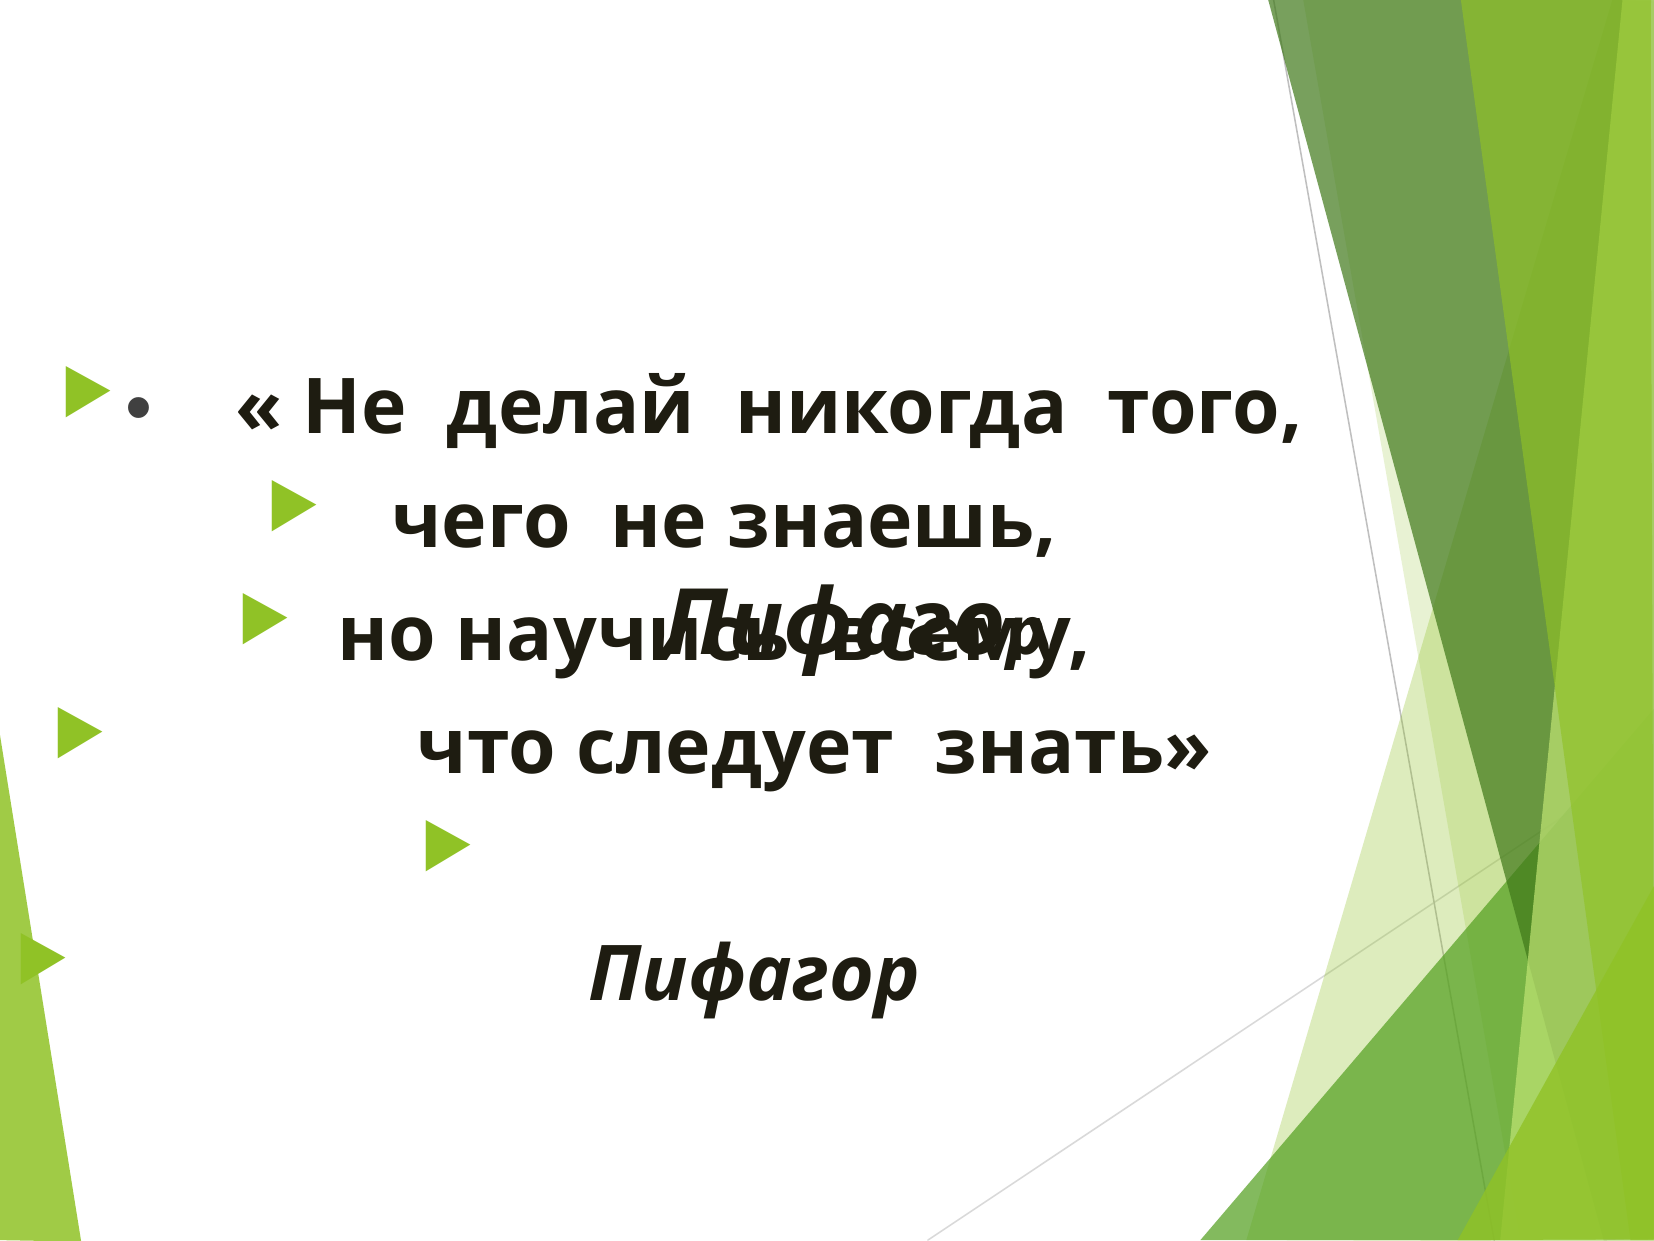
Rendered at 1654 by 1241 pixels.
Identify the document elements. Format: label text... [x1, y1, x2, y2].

list • « Не делай никогда того, чего не знаешь, но научись всему, что следует знать» Пифагор [0, 350, 1382, 1133]
text_box Пифагор [607, 562, 1046, 664]
